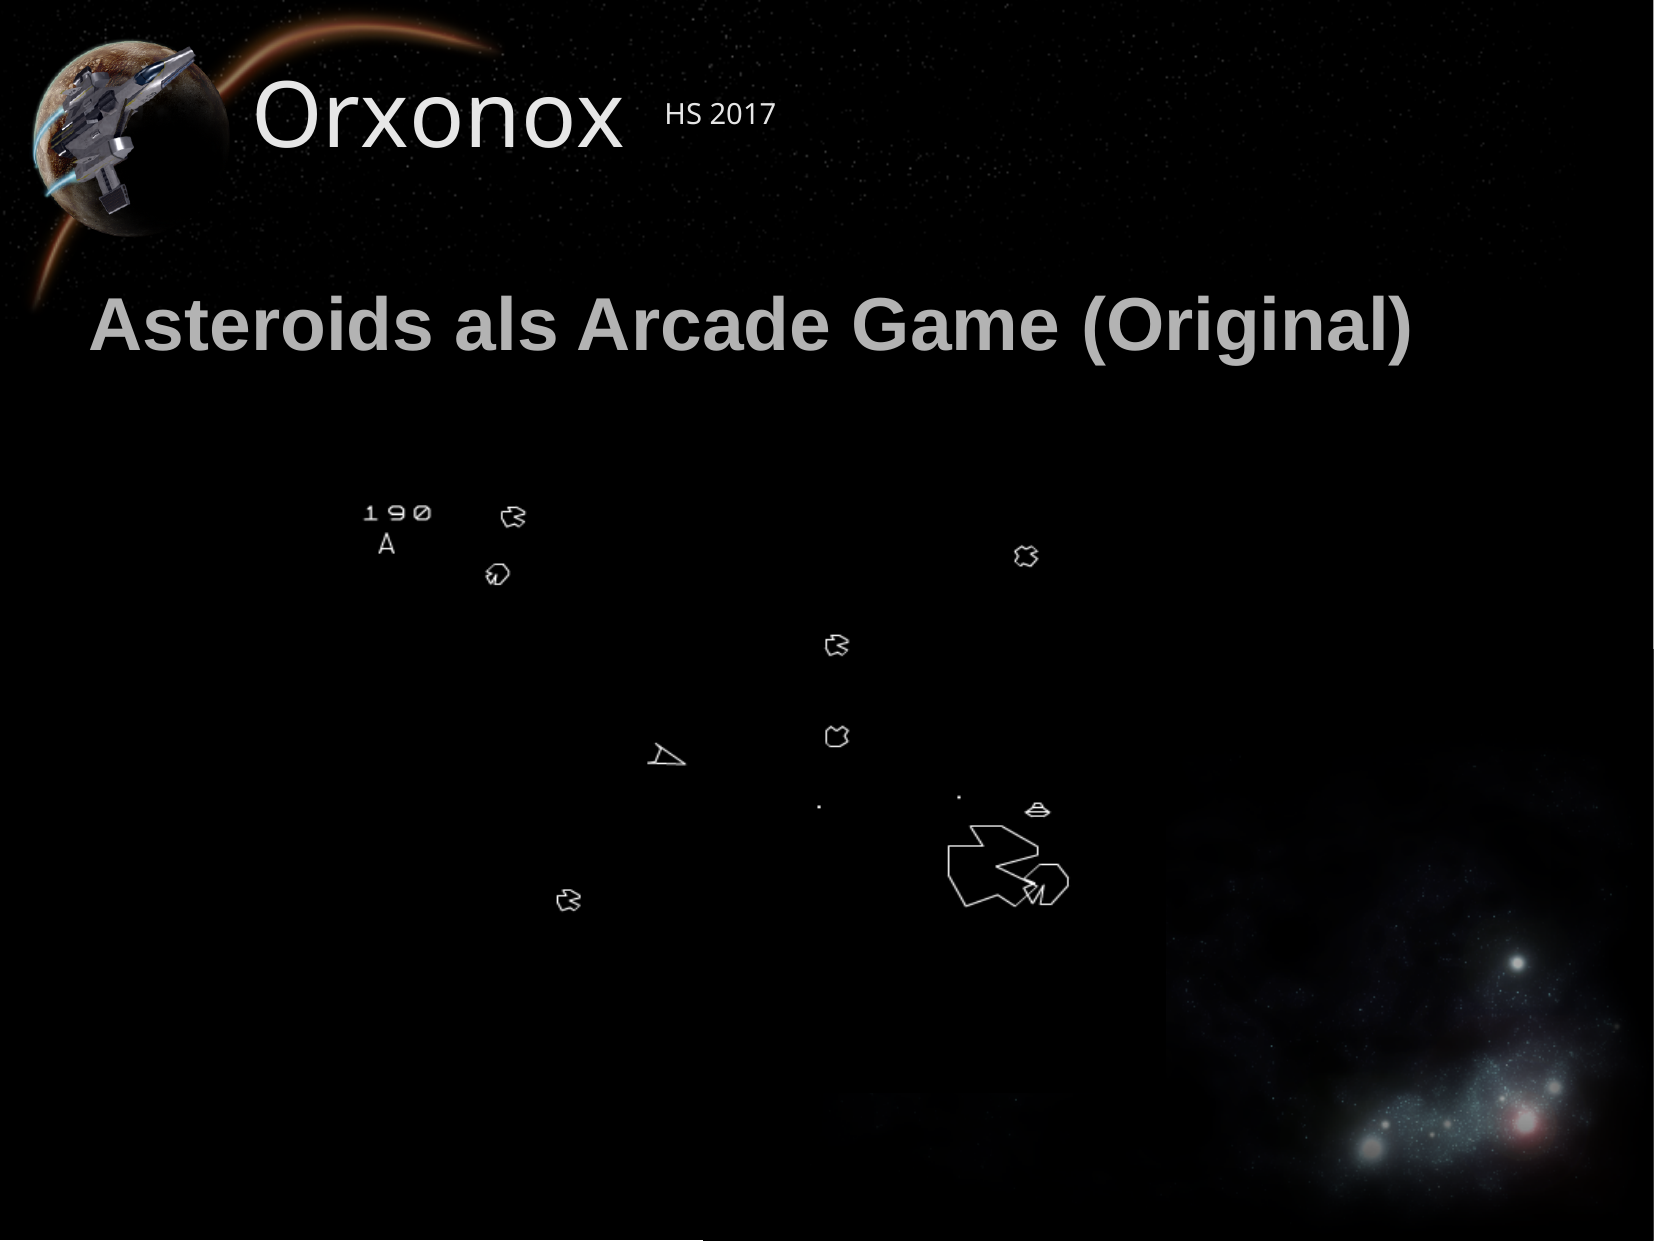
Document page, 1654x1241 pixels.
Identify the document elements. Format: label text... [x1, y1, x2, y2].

title Asteroids als Arcade Game (Original) [88, 265, 1577, 384]
picture [0, 0, 1654, 1241]
